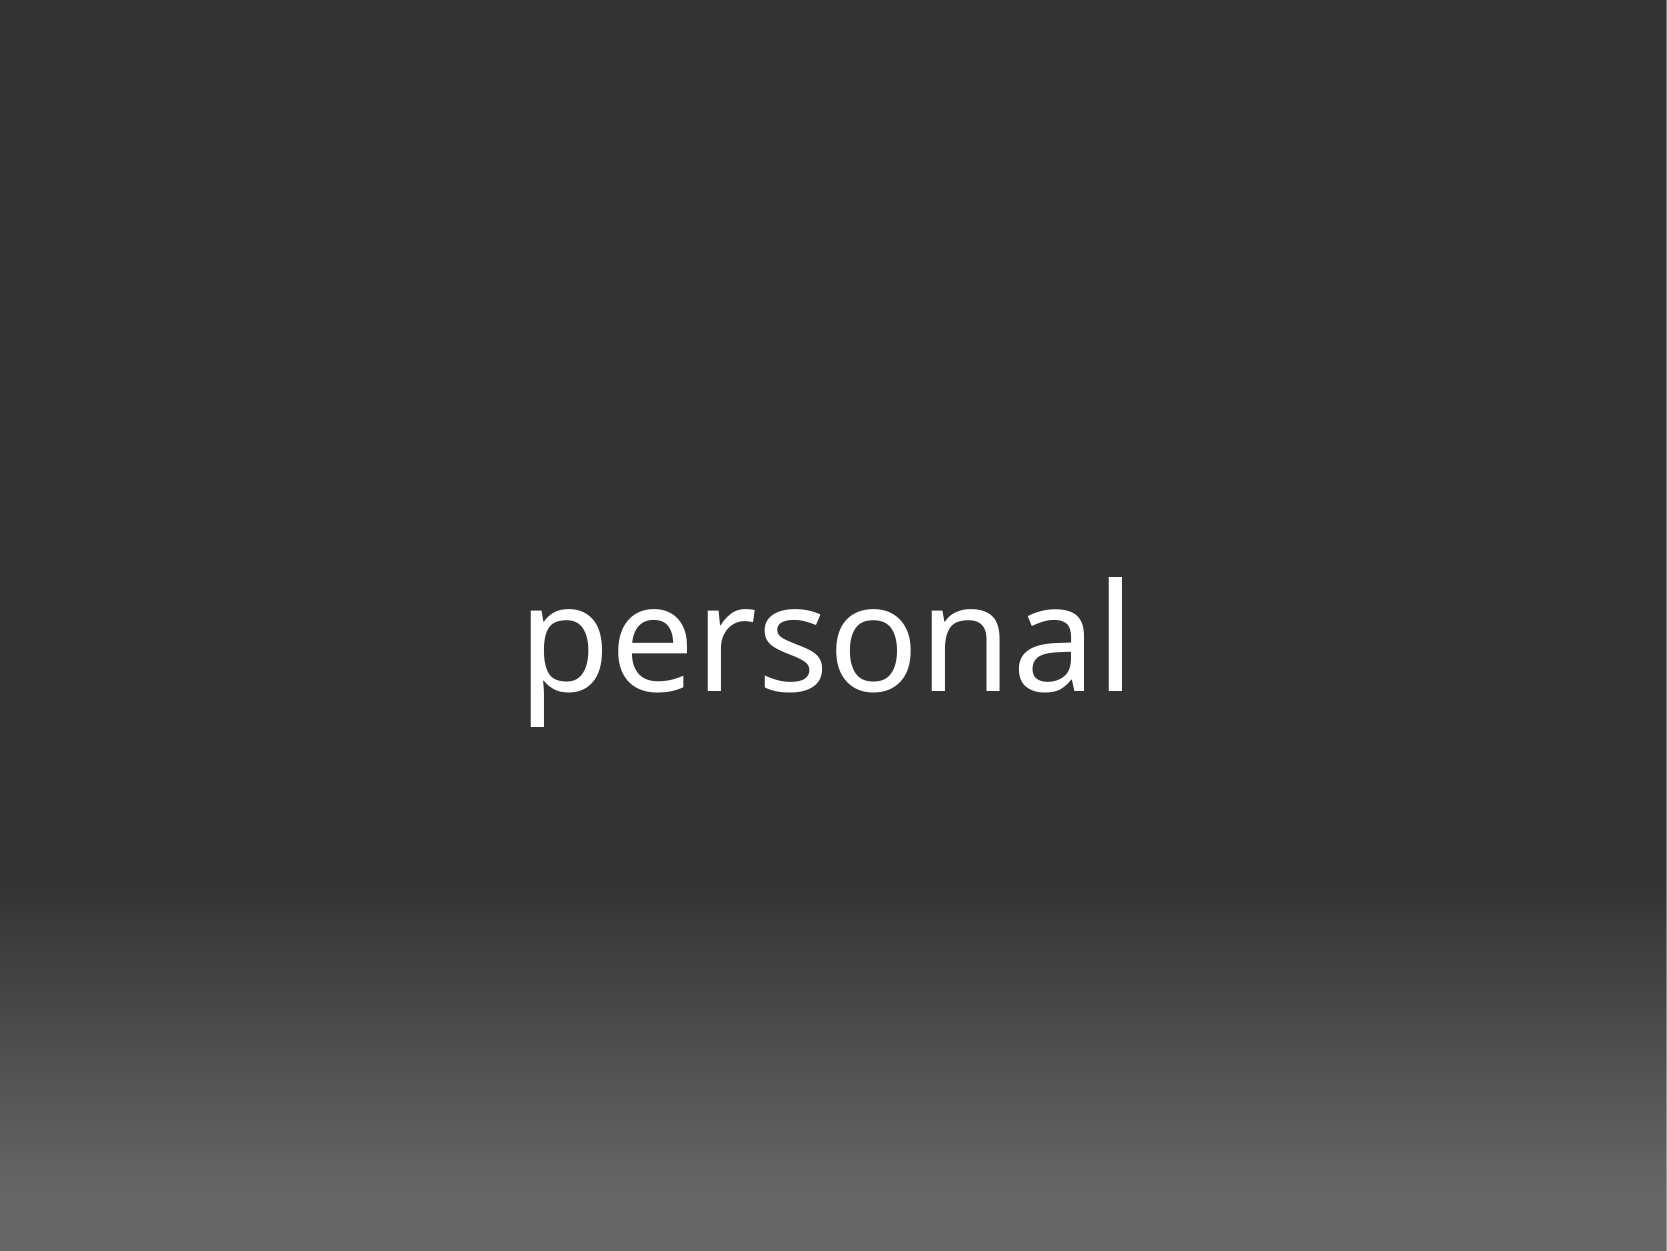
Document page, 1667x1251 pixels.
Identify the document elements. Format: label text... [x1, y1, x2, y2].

picture [0, 0, 1667, 1251]
title personal [118, 528, 1536, 739]
